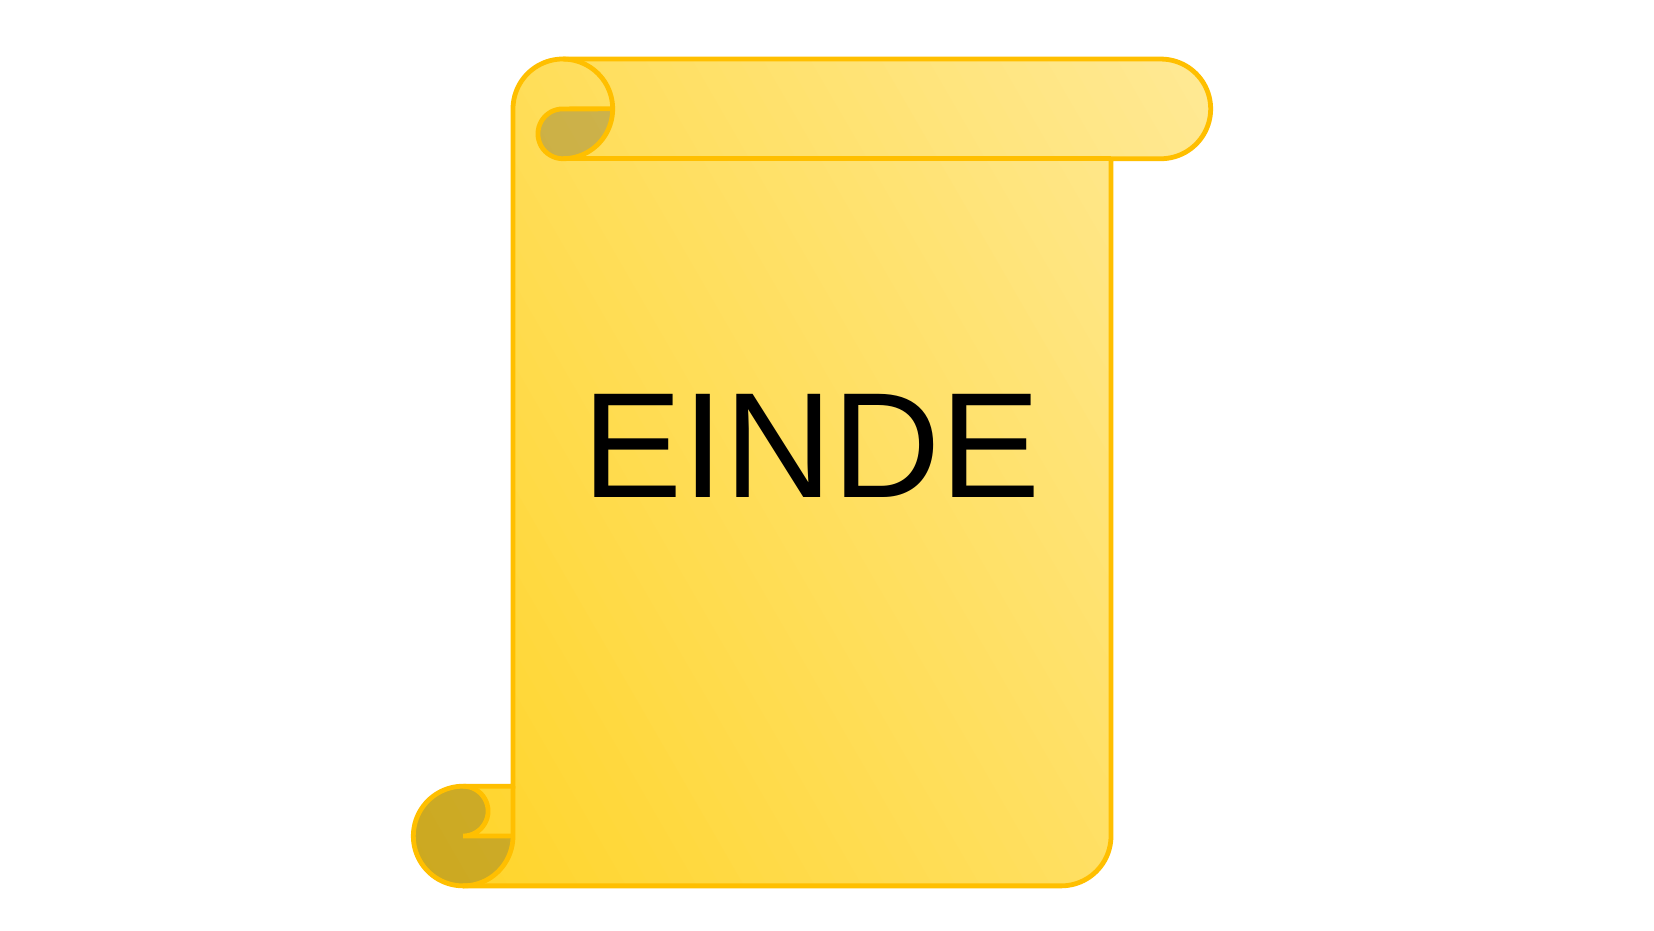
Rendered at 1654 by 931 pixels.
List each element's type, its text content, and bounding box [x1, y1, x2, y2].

text_box [413, 58, 1211, 886]
text_box EINDE [531, 354, 1093, 537]
